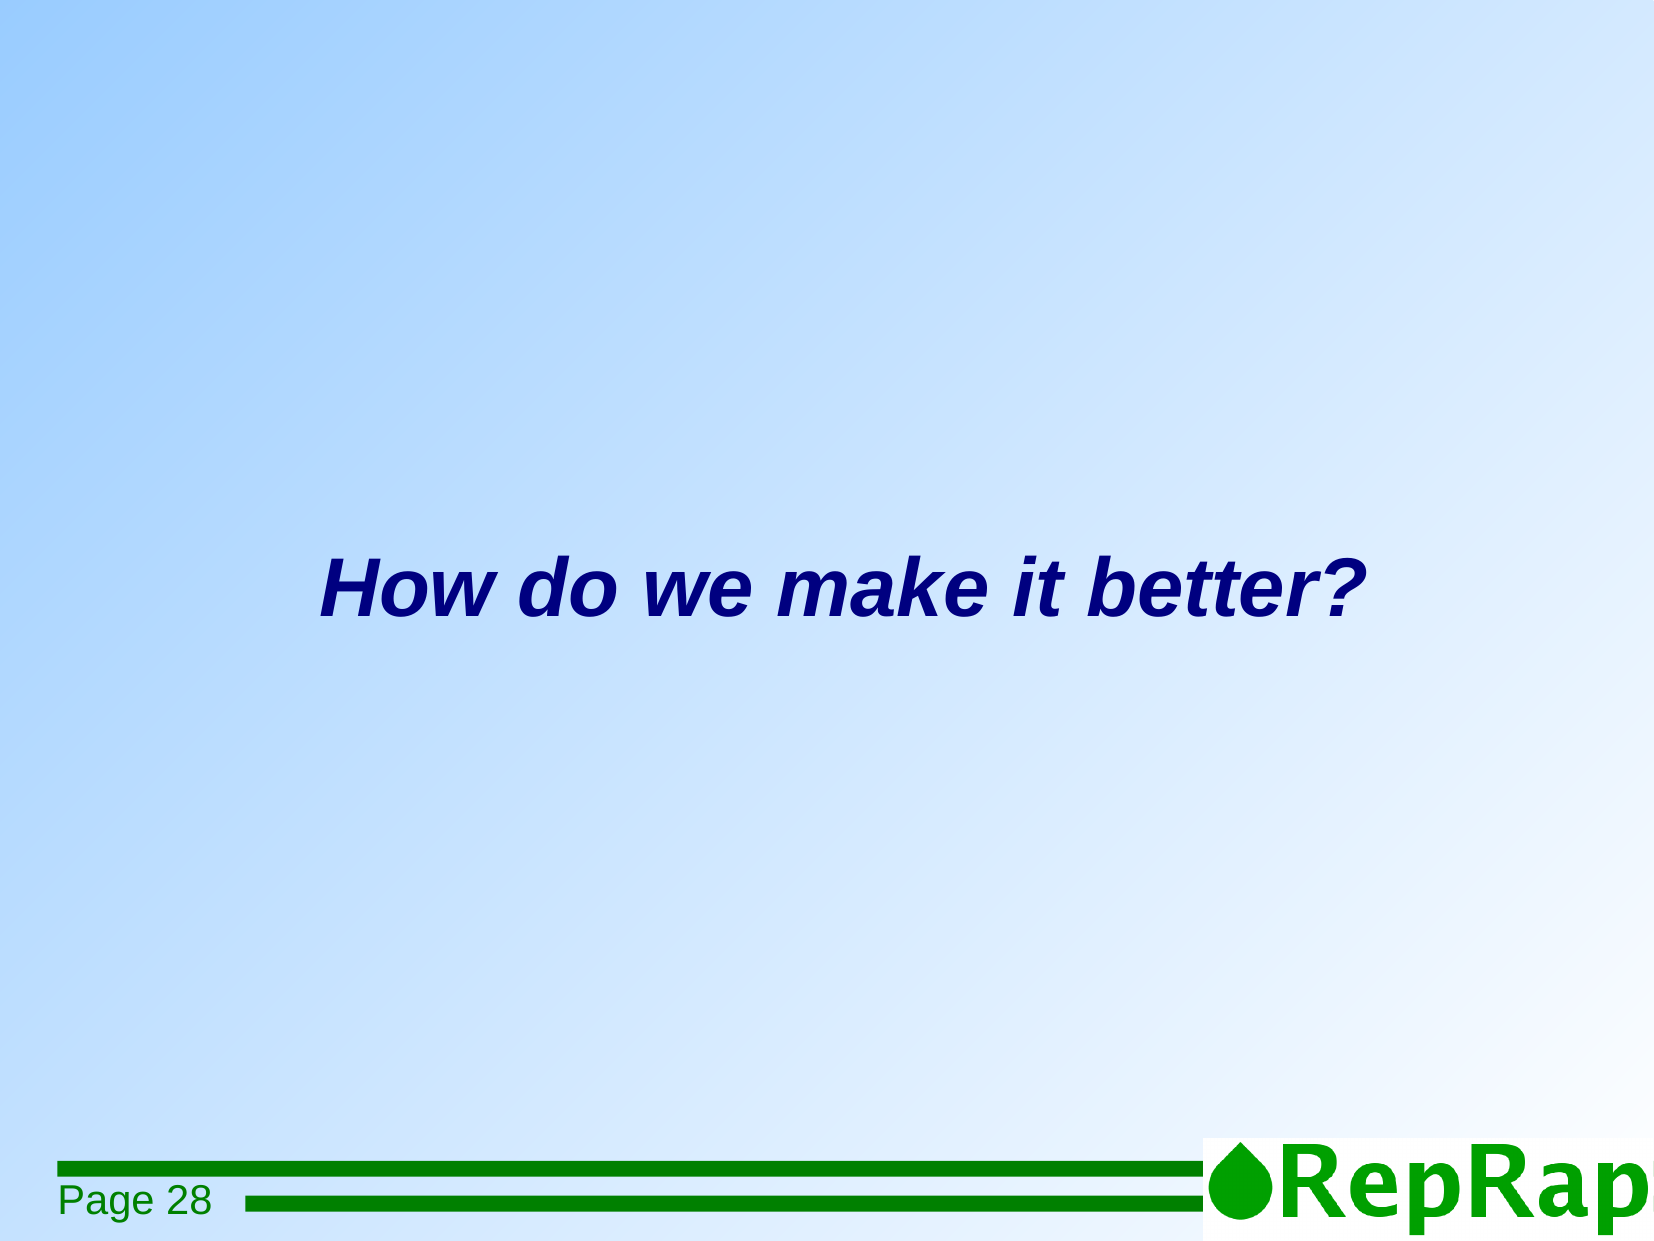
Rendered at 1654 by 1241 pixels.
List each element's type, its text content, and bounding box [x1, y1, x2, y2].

picture [1203, 1138, 1654, 1241]
title How do we make it better? [62, 510, 1627, 667]
